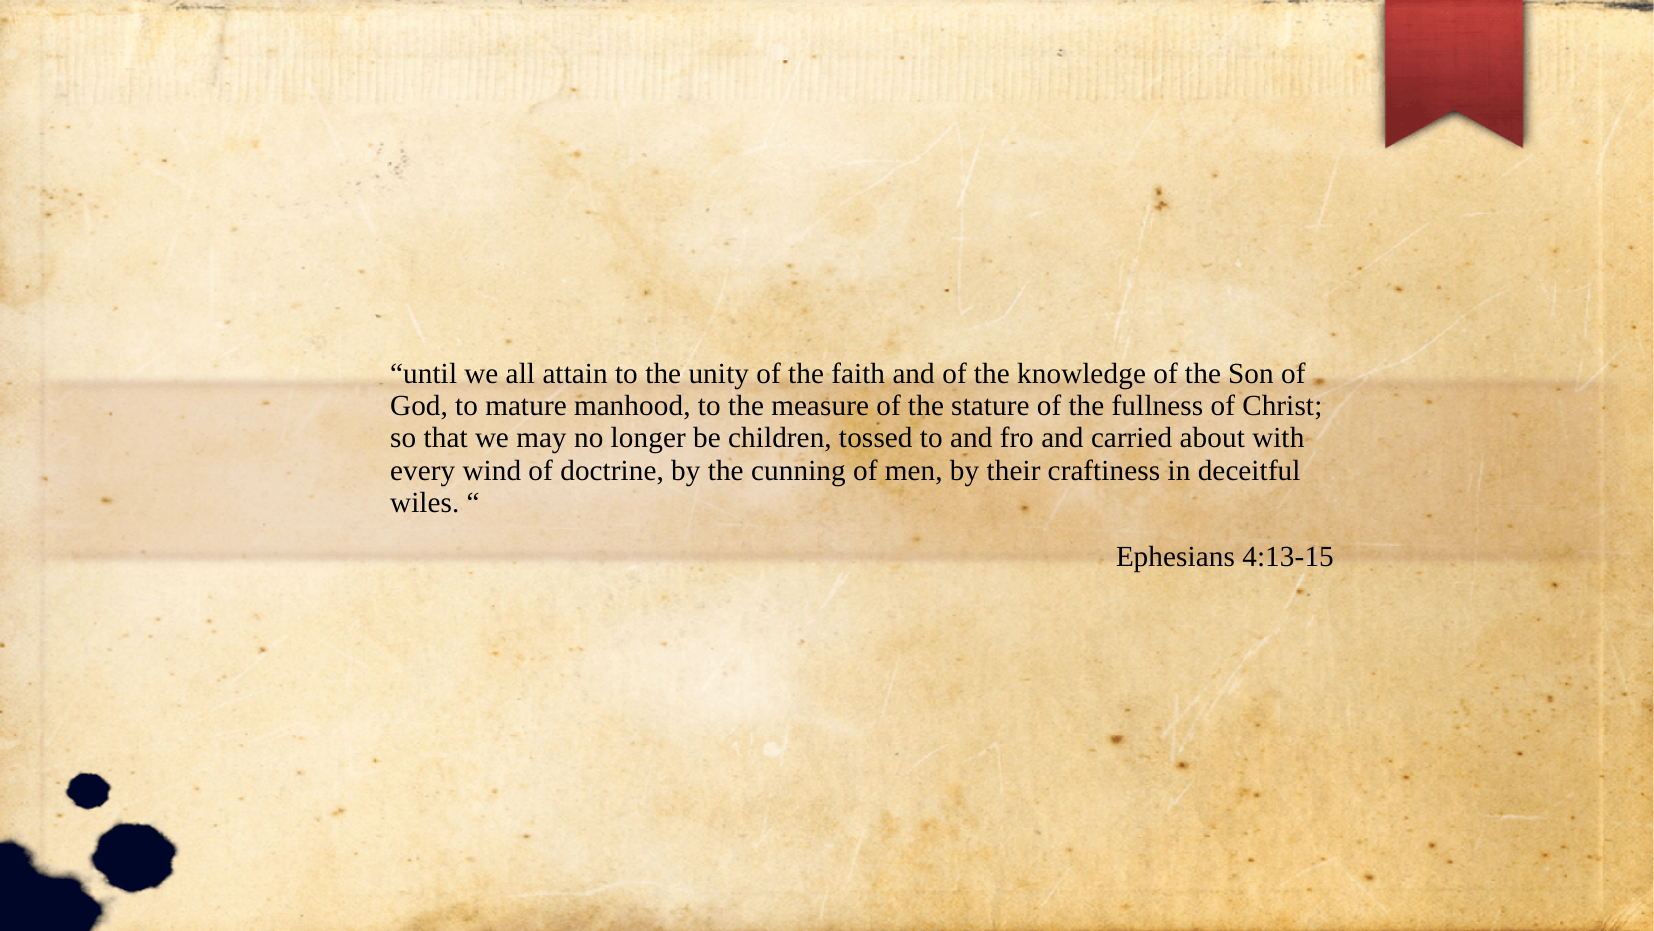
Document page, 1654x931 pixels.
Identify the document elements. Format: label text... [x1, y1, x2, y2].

picture [0, 0, 1654, 931]
list “until we all attain to the unity of the faith and of the knowledge of the Son of God, to mature manhood, to the measure of the stature of the fullness of Christ; so that we may no longer be children, tossed to and fro and carried about with every wind of doctrine, by the cunning of men, by their craftiness in deceitful wiles. “ Ephesians 4:13-15 [319, 195, 1335, 735]
